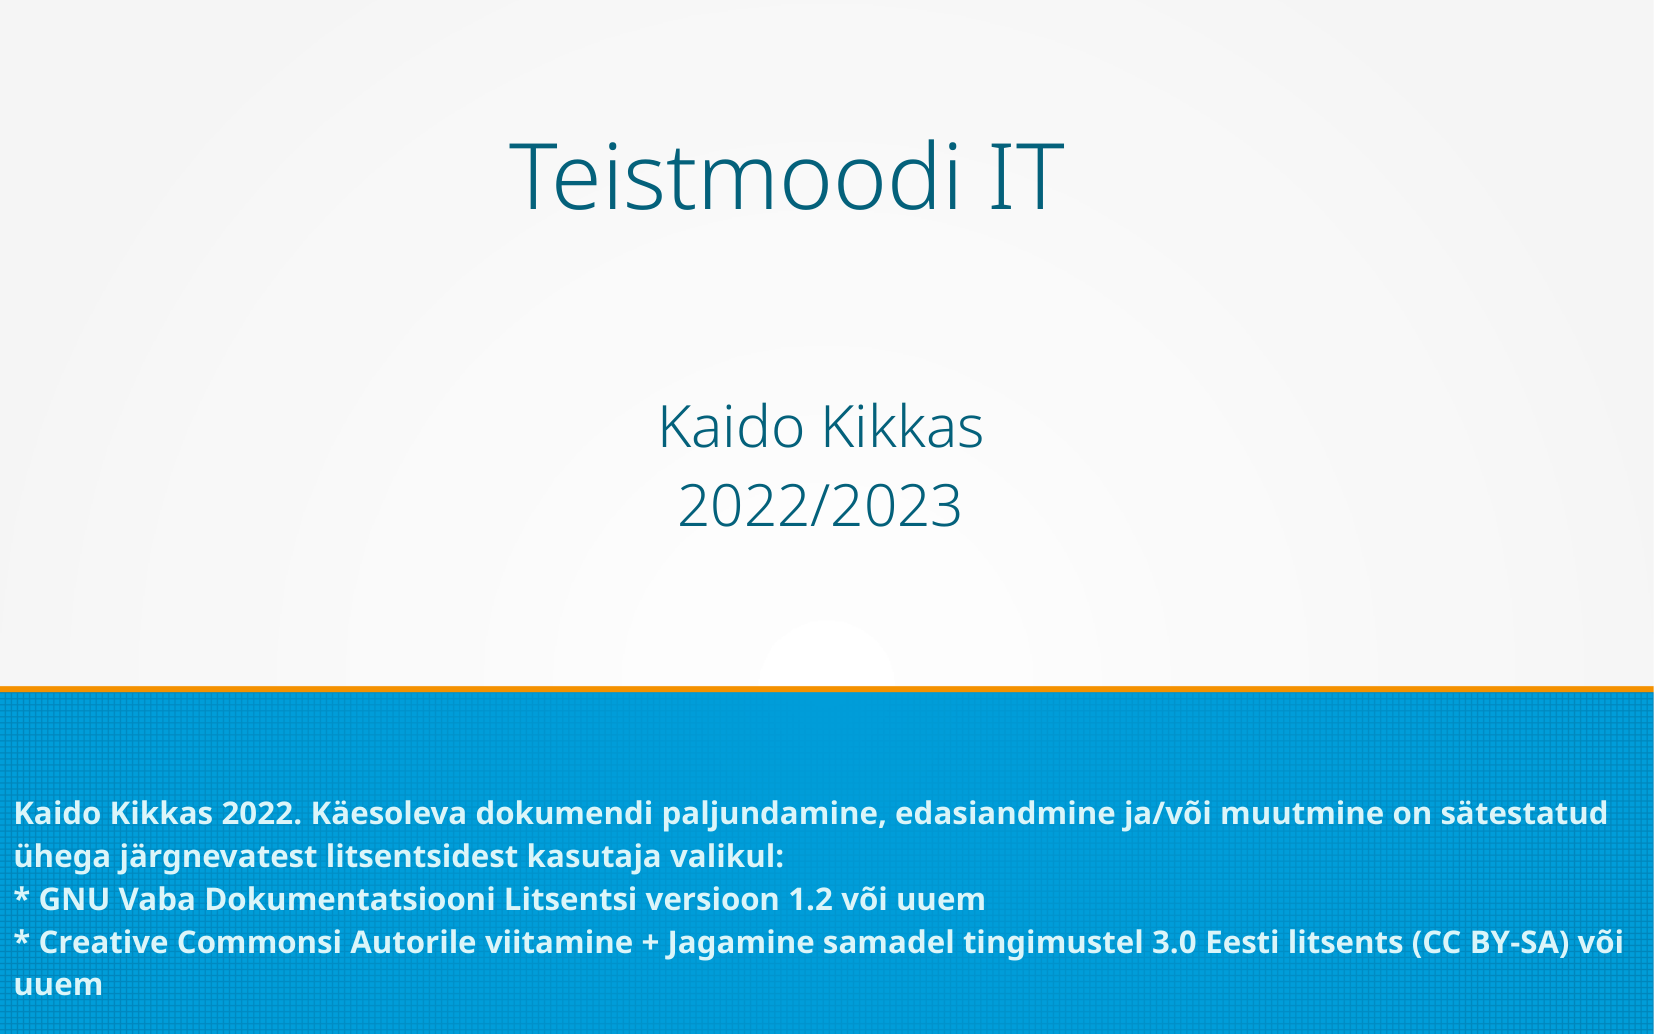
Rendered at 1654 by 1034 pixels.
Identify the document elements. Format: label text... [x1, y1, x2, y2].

picture [0, 0, 1654, 692]
title Kaido Kikkas 2022/2023 [259, 345, 1382, 544]
subtitle Kaido Kikkas 2022. Käesoleva dokumendi paljundamine, edasiandmine ja/või muutmine on sätestatud ühega järgnevatest litsentsidest kasutaja valikul: * GNU Vaba Dokumentatsiooni Litsentsi versioon 1.2 või uuem * Creative Commonsi Autorile viitamine + Jagamine samadel tingimustel 3.0 Eesti litsents (CC BY-SA) või uuem [13, 791, 1630, 1004]
title Teistmoodi IT [75, 37, 1501, 237]
